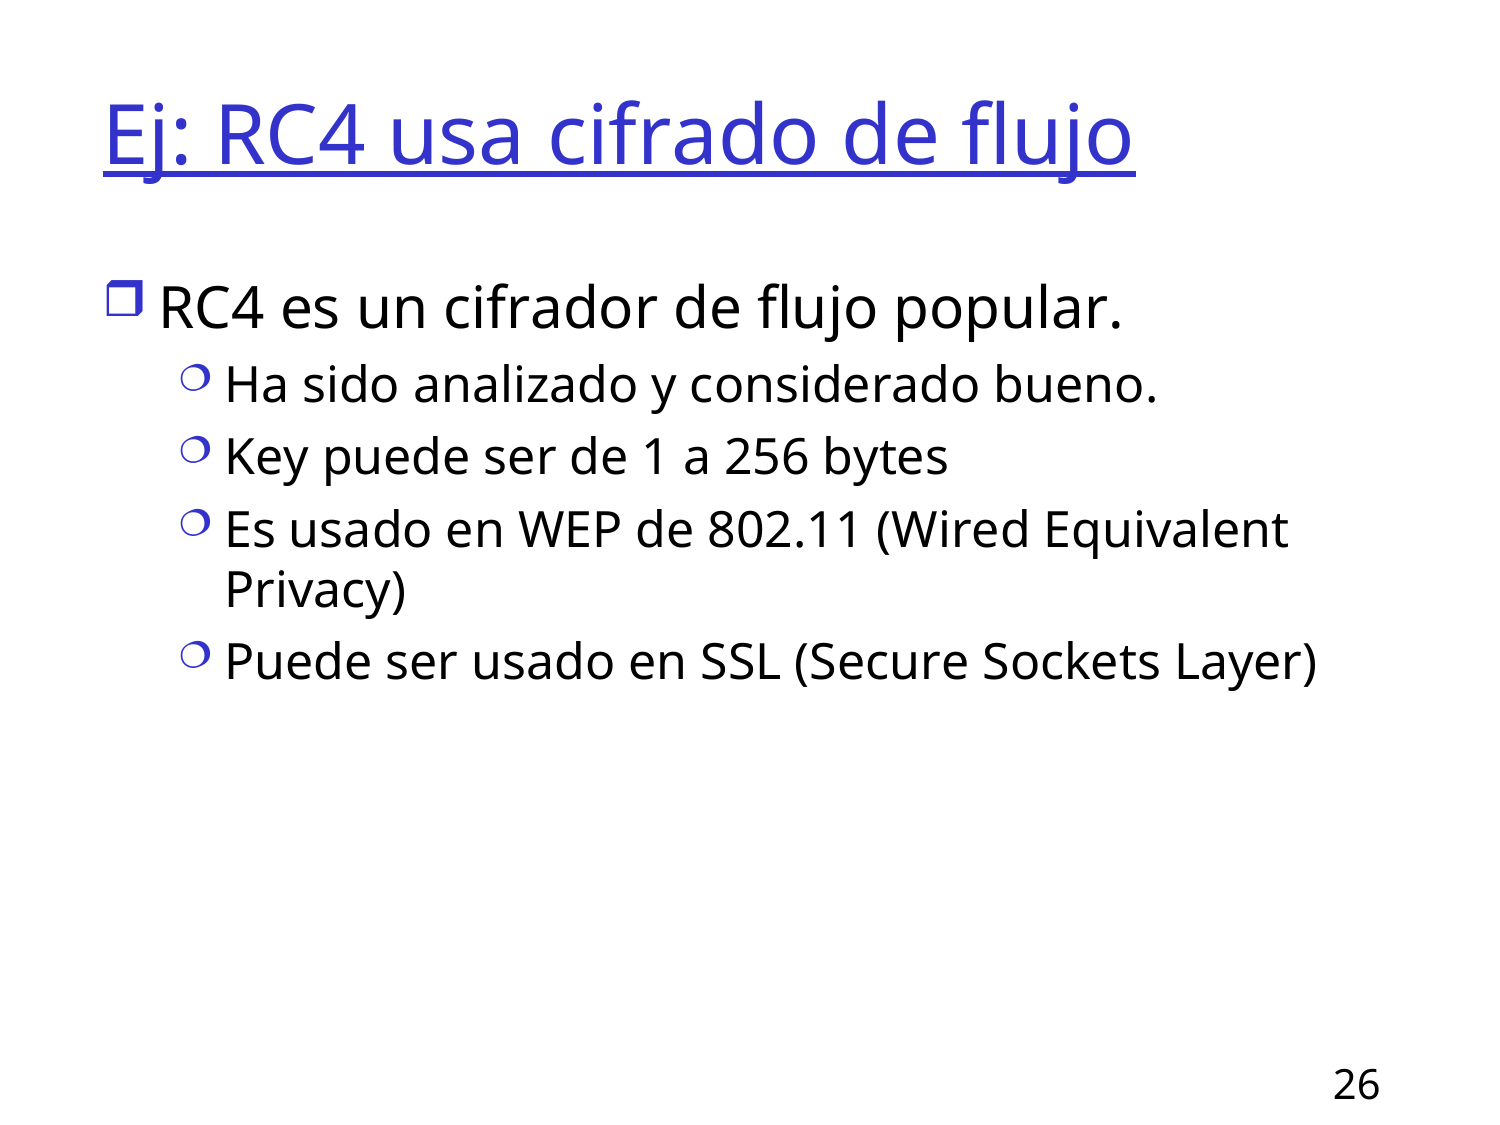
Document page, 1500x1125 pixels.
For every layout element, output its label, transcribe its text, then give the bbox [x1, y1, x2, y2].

list RC4 es un cifrador de flujo popular. Ha sido analizado y considerado bueno. Key puede ser de 1 a 256 bytes Es usado en WEP de 802.11 (Wired Equivalent Privacy) Puede ser usado en SSL (Secure Sockets Layer) [87, 262, 1363, 1026]
title Ej: RC4 usa cifrado de flujo [87, 37, 1363, 225]
